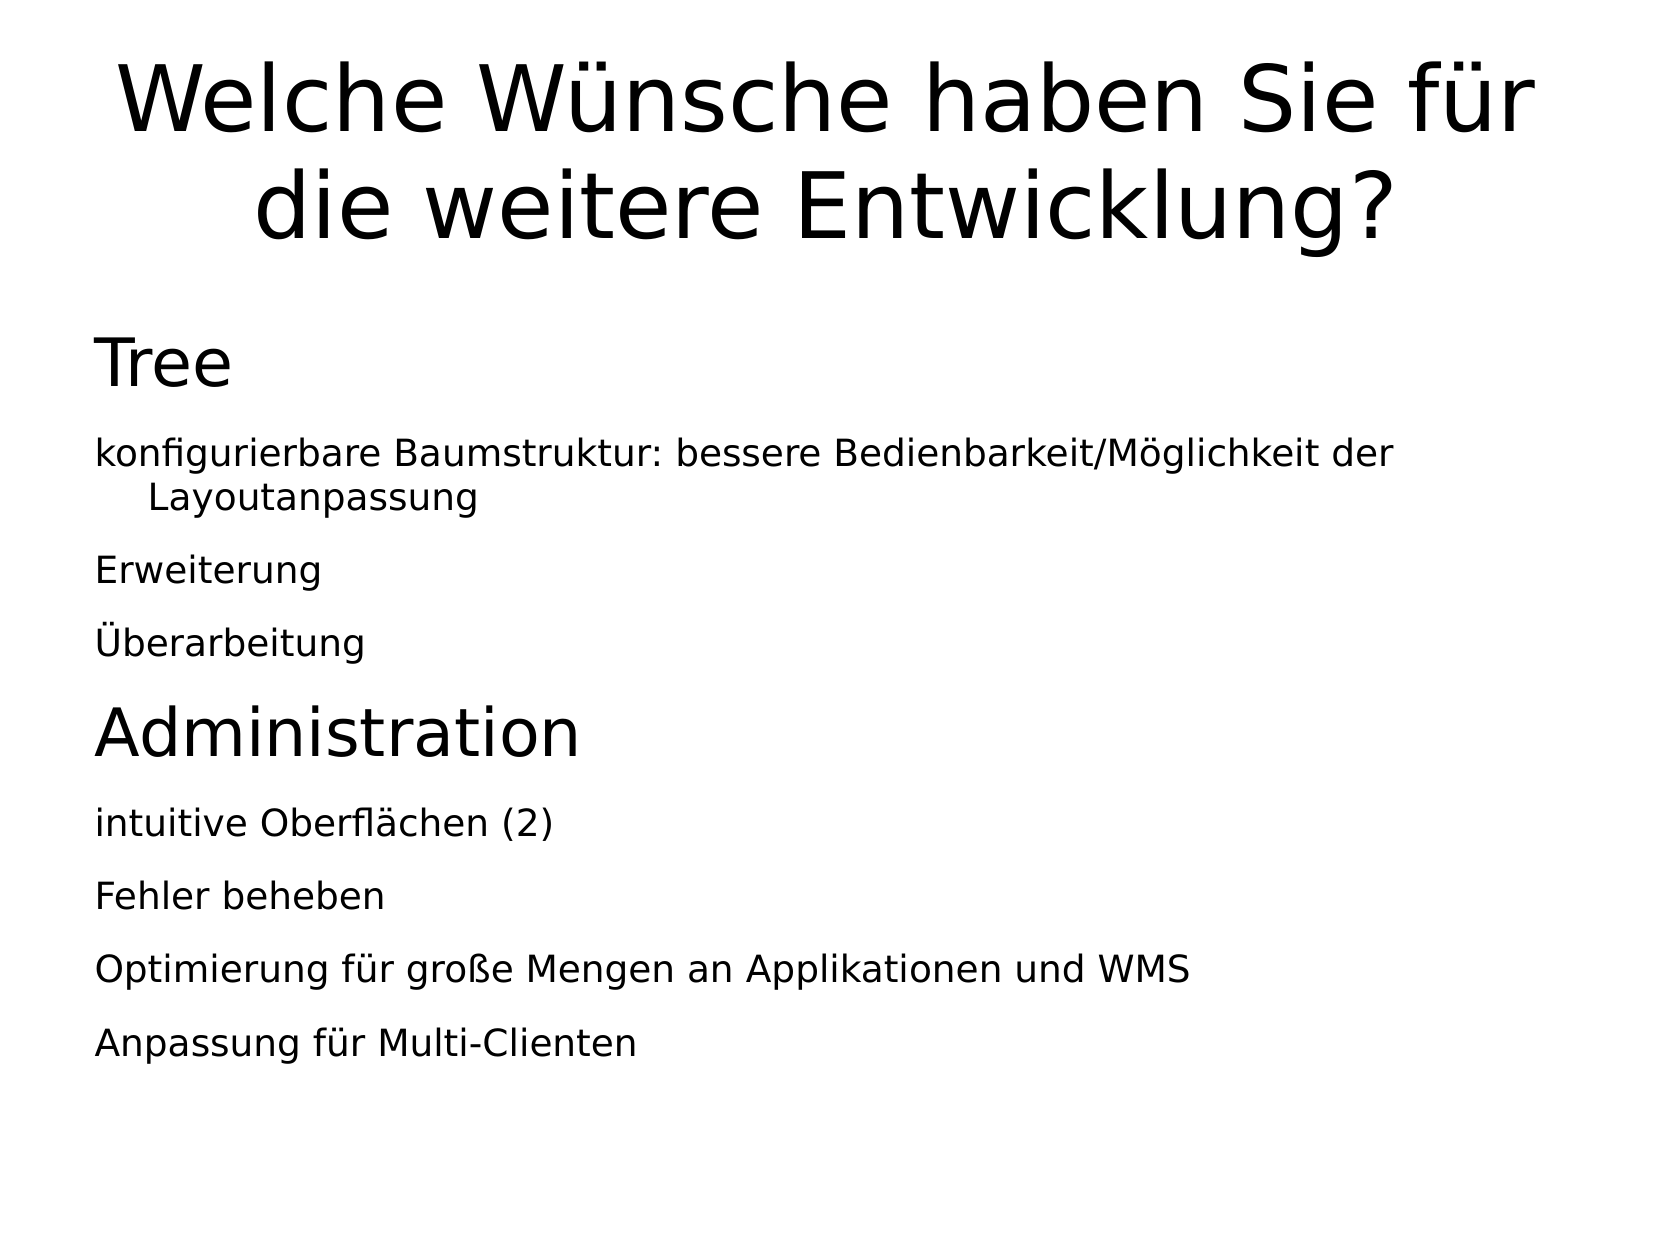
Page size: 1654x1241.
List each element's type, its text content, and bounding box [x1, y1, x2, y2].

title Welche Wünsche haben Sie für die weitere Entwicklung? [82, 45, 1571, 261]
list Tree konfigurierbare Baumstruktur: bessere Bedienbarkeit/Möglichkeit der Layoutanpassung Erweiterung Überarbeitung Administration intuitive Oberflächen (2) Fehler beheben Optimierung für große Mengen an Applikationen und WMS Anpassung für Multi-Clienten [76, 324, 1565, 1144]
